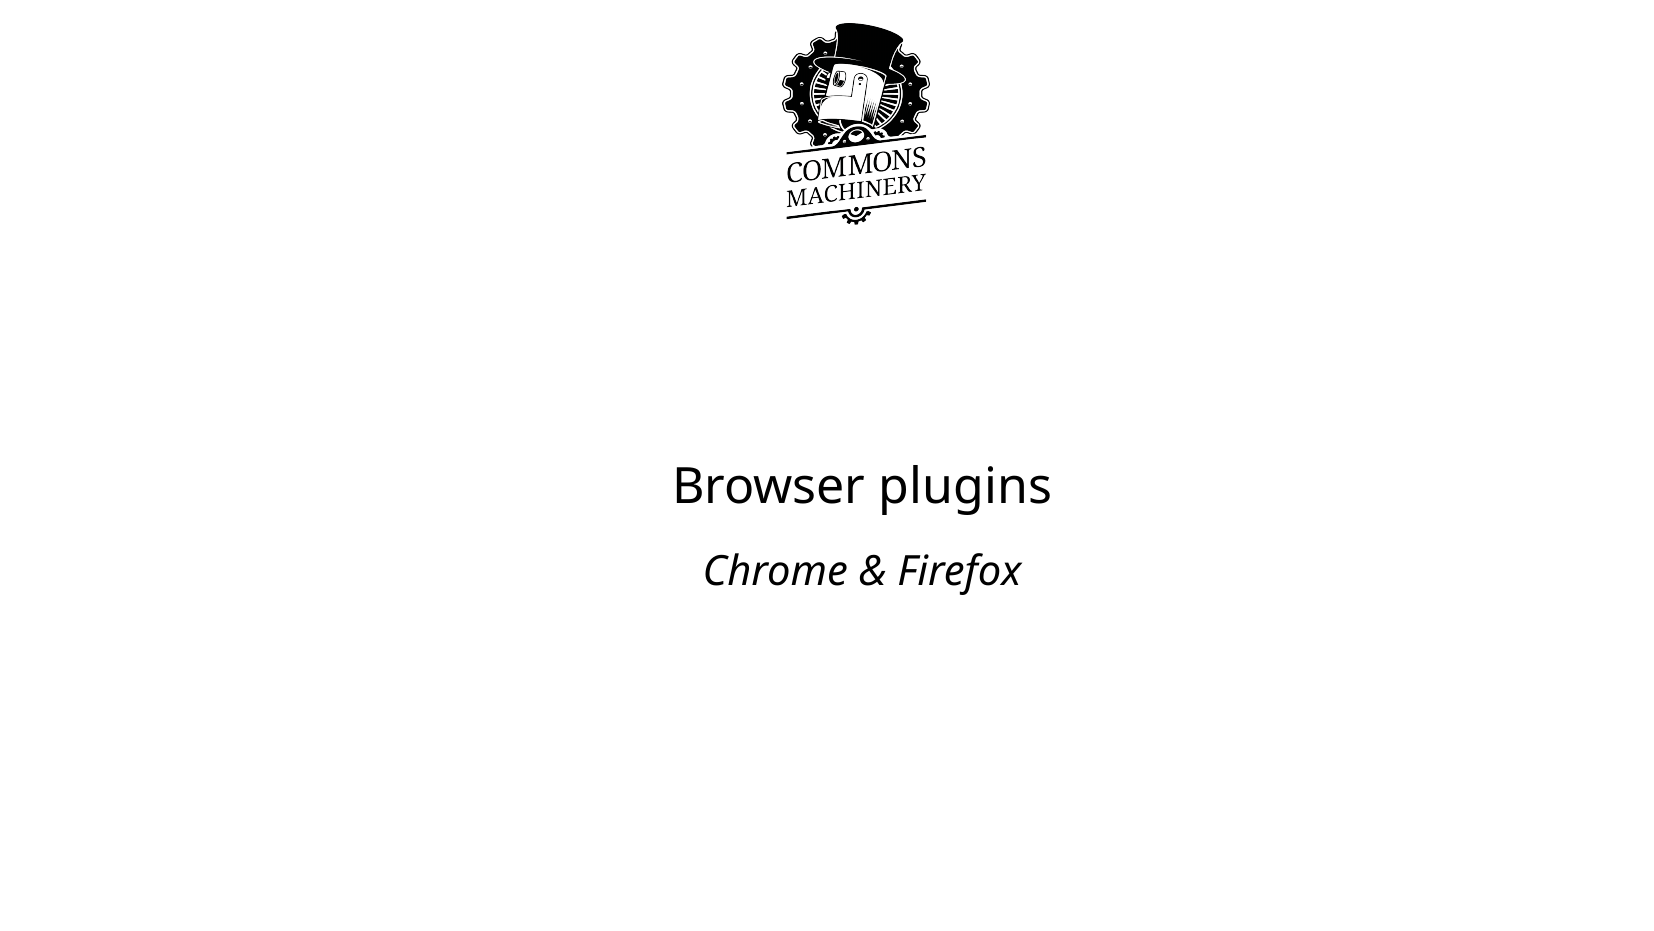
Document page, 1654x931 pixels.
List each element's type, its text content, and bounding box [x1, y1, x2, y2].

list Browser plugins Chrome & Firefox [82, 269, 1571, 810]
picture [782, 23, 930, 225]
